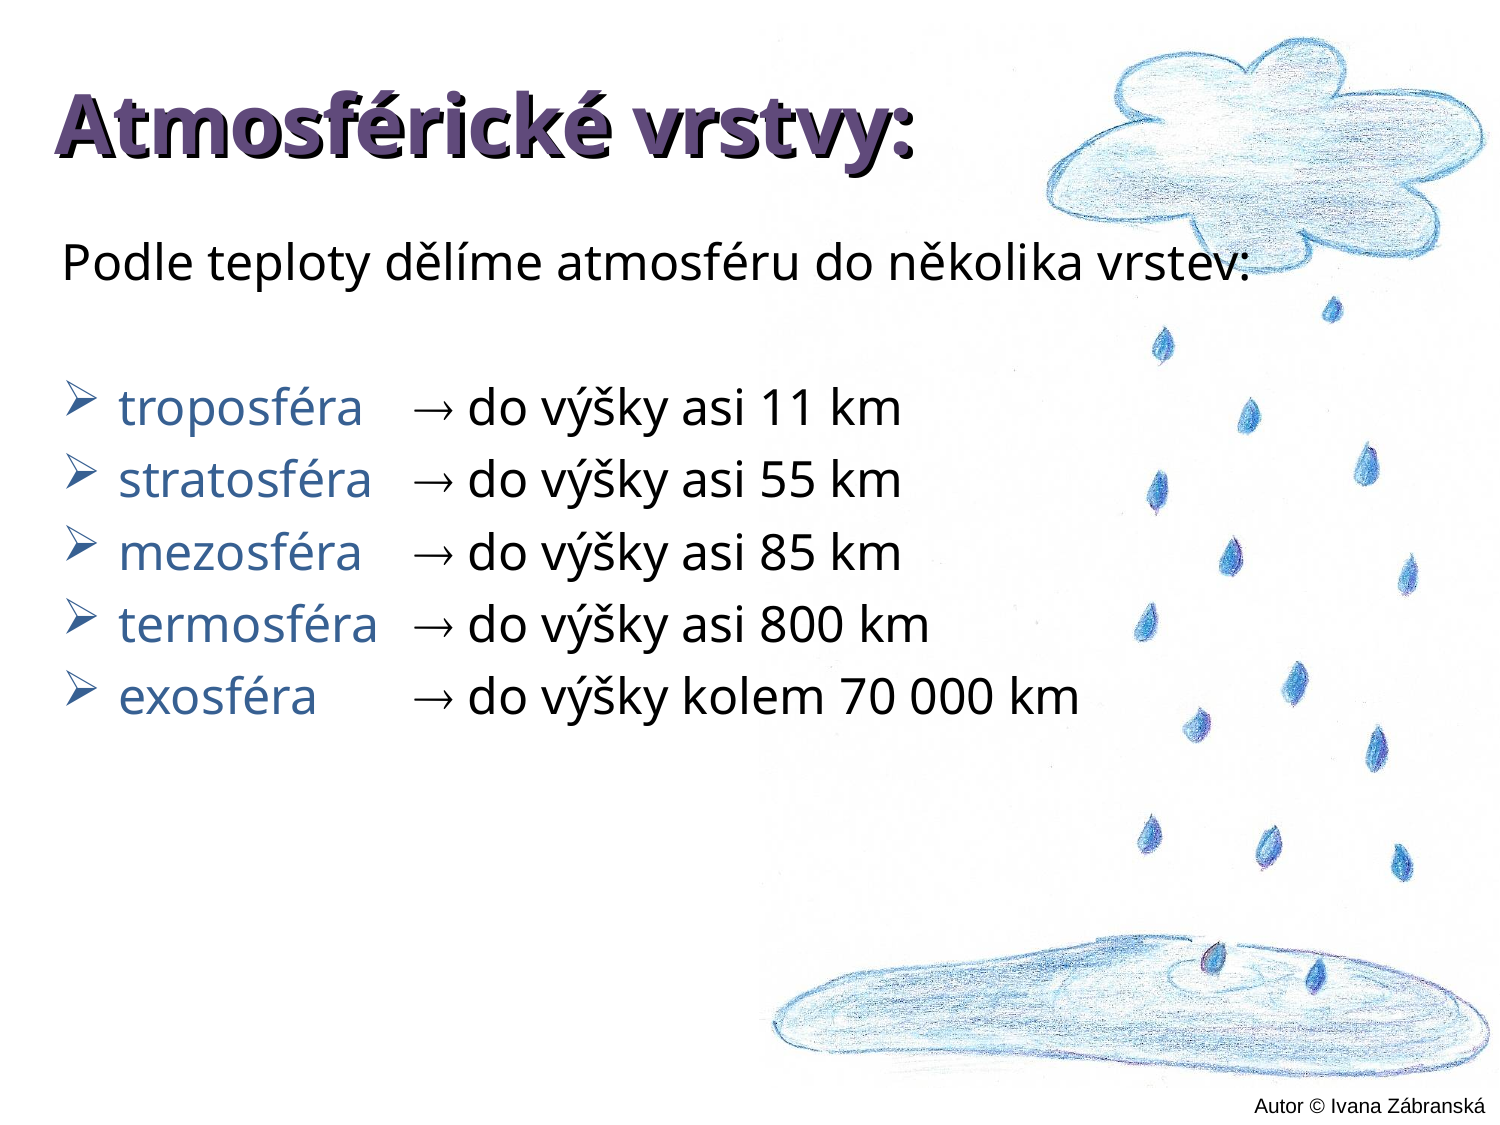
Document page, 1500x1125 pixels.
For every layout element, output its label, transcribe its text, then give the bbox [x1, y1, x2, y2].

picture [759, 23, 1500, 1088]
text_box Autor © Ivana Zábranská [1239, 1084, 1500, 1125]
list Podle teploty dělíme atmosféru do několika vrstev: troposféra  do výšky asi 11 km stratosféra  do výšky asi 55 km mezosféra  do výšky asi 85 km termosféra  do výšky asi 800 km exosféra  do výšky kolem 70 000 km [46, 222, 1454, 1020]
title Atmosférické vrstvy: [39, 24, 1240, 217]
